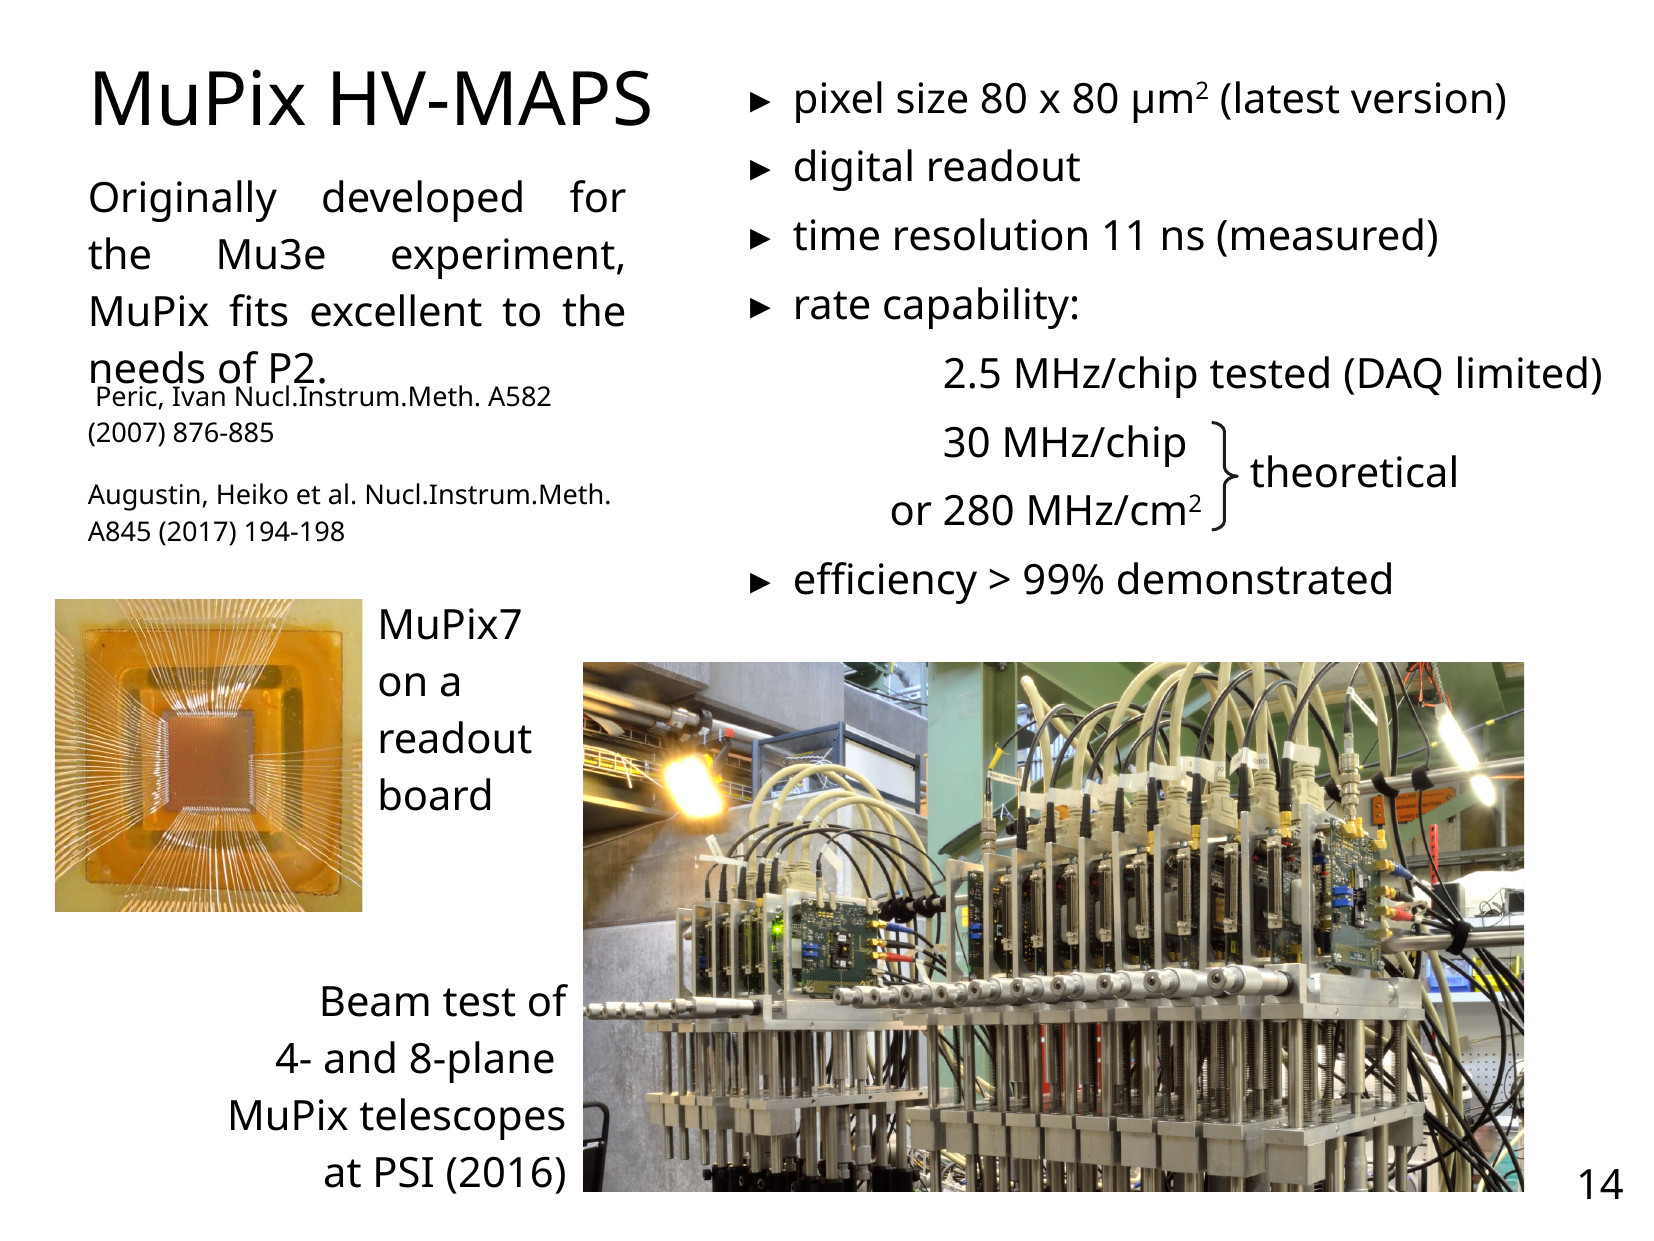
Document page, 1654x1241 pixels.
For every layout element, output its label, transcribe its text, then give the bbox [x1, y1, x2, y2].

text_box theoretical [1235, 434, 1495, 563]
picture [54, 599, 363, 912]
text_box ▸ pixel size 80 x 80 µm2 (latest version) ▸ digital readout ▸ time resolution 11 ns (measured) ▸ rate capability: 2.5 MHz/chip tested (DAQ limited) 30 MHz/chip or 280 MHz/cm2 ▸ efficiency > 99% demonstrated [703, 60, 1654, 609]
text_box MuPix HV-MAPS [73, 37, 748, 154]
text_box Originally developed for the Mu3e experiment, MuPix fits excellent to the needs of P2. [73, 160, 642, 424]
text_box Peric, Ivan Nucl.Instrum.Meth. A582 (2007) 876-885 Augustin, Heiko et al. Nucl.Instrum.Meth. A845 (2017) 194-198 [73, 370, 629, 556]
text_box Beam test of 4- and 8-plane MuPix telescopes at PSI (2016) [96, 964, 582, 1241]
picture [583, 662, 1525, 1192]
text_box MuPix7 on a readout board [362, 587, 582, 828]
